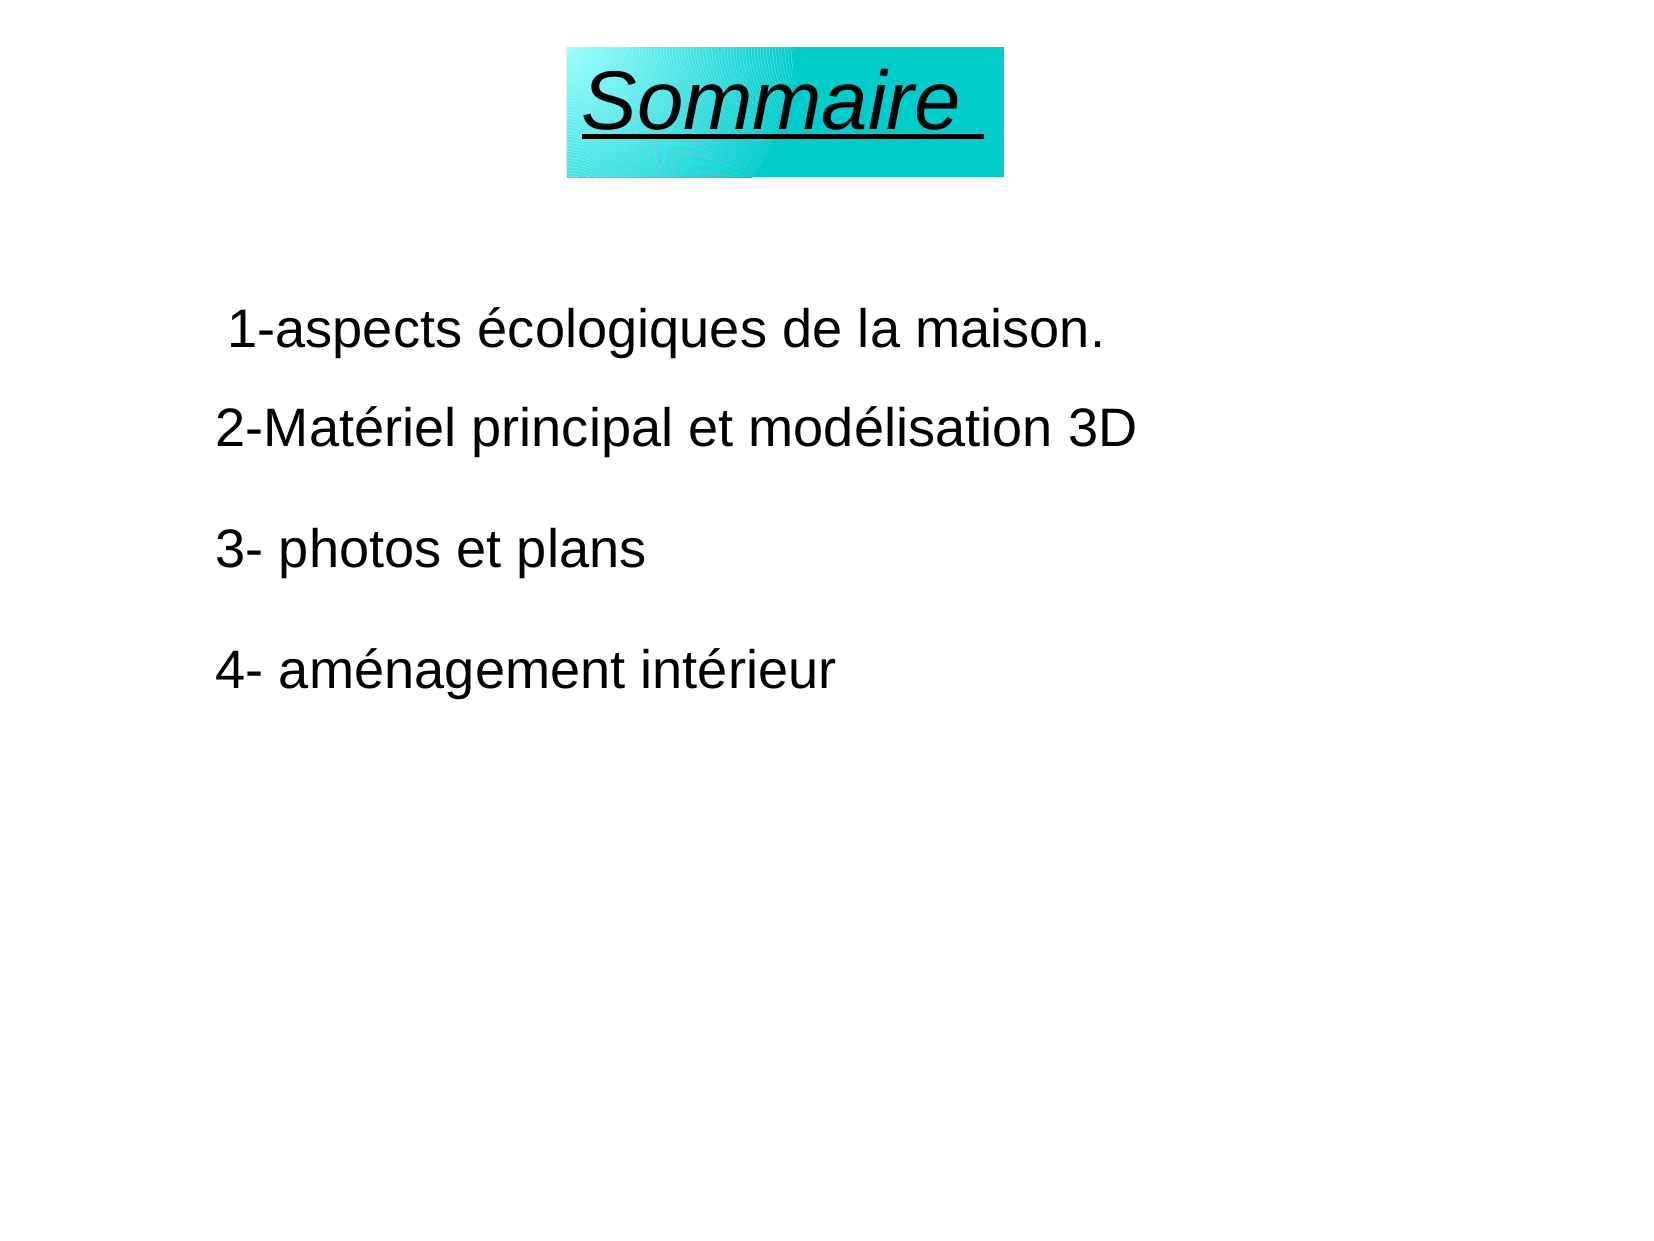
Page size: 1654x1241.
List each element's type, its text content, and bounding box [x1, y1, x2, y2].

text_box 1-aspects écologiques de la maison. [212, 290, 1122, 367]
text_box 2-Matériel principal et modélisation 3D 3- photos et plans 4- aménagement intérieur [200, 389, 1264, 708]
text_box Sommaire [566, 47, 1004, 178]
